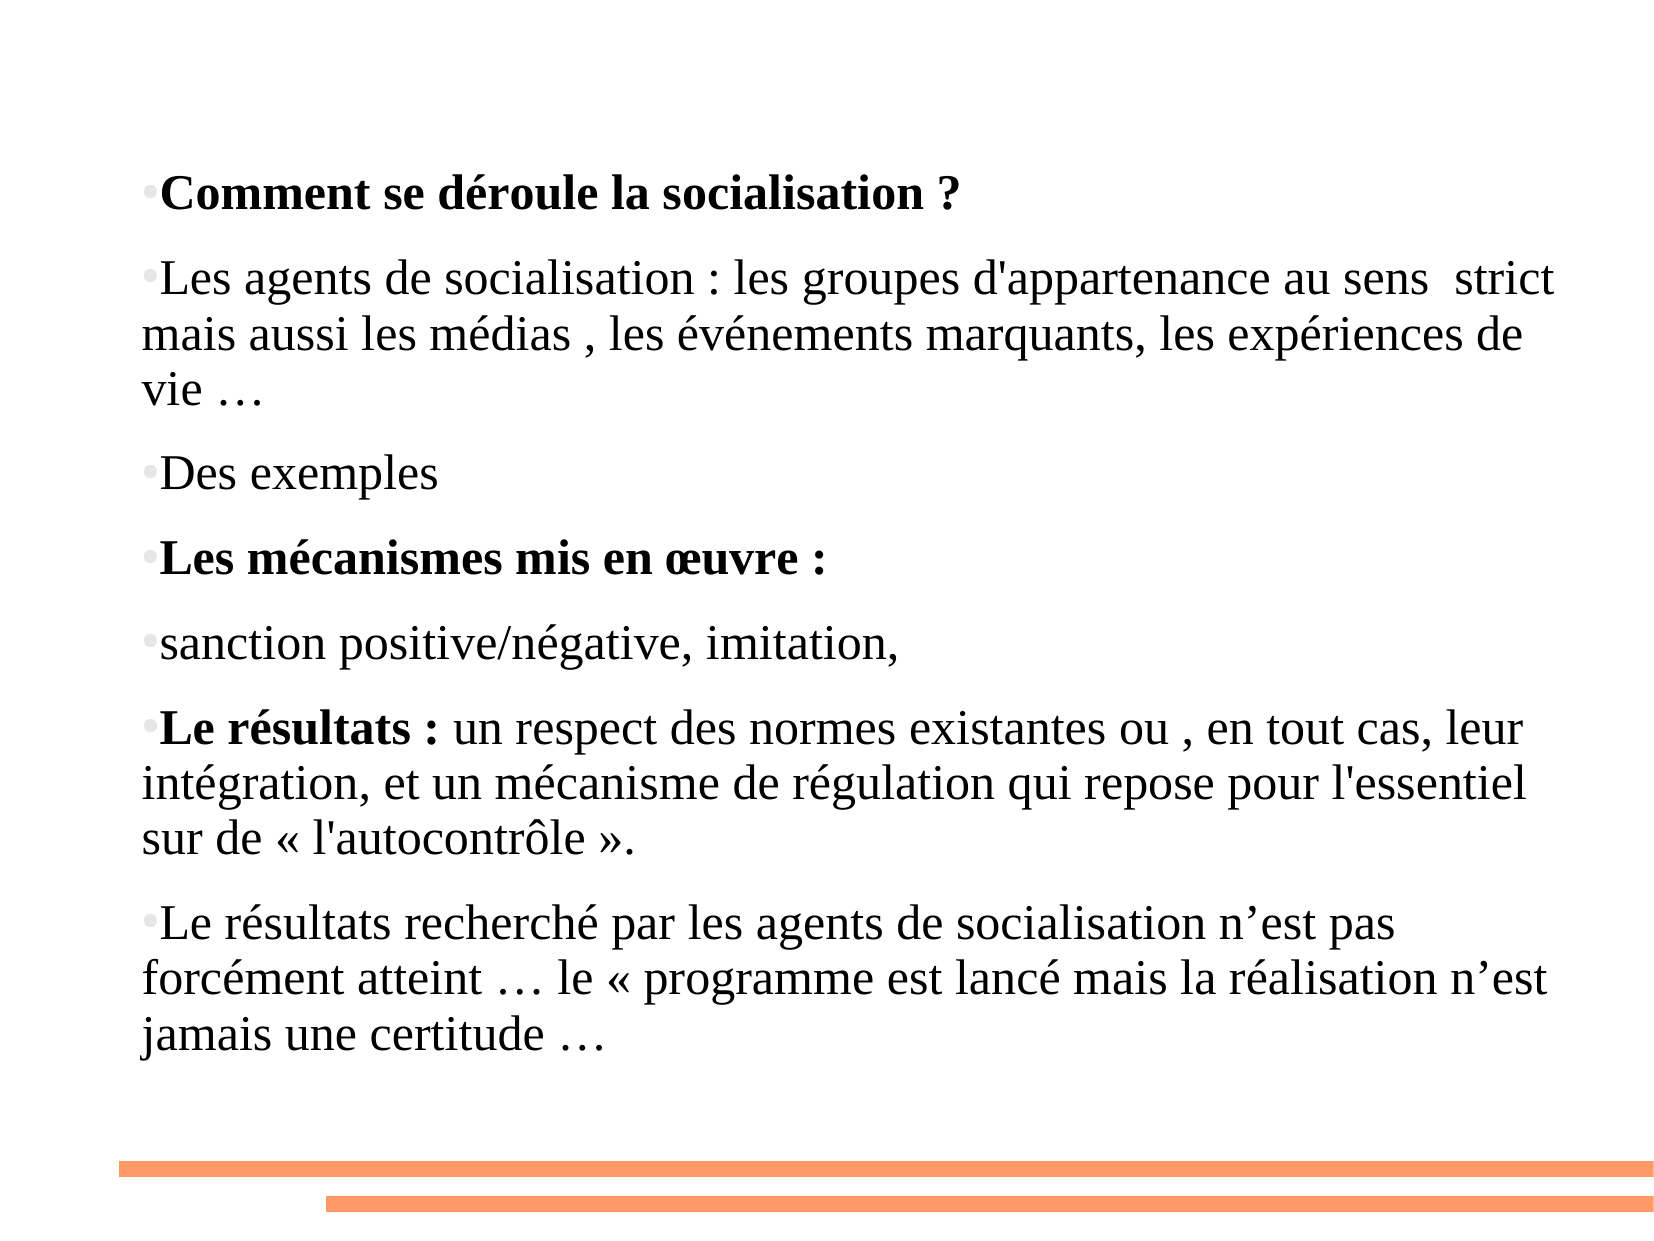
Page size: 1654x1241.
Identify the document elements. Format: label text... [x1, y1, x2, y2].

list Comment se déroule la socialisation ? Les agents de socialisation : les groupes d'appartenance au sens strict mais aussi les médias , les événements marquants, les expériences de vie … Des exemples Les mécanismes mis en œuvre : sanction positive/négative, imitation, Le résultats : un respect des normes existantes ou , en tout cas, leur intégration, et un mécanisme de régulation qui repose pour l'essentiel sur de « l'autocontrôle ». Le résultats recherché par les agents de socialisation n’est pas forcément atteint … le « programme est lancé mais la réalisation n’est jamais une certitude … [141, 165, 1581, 1134]
